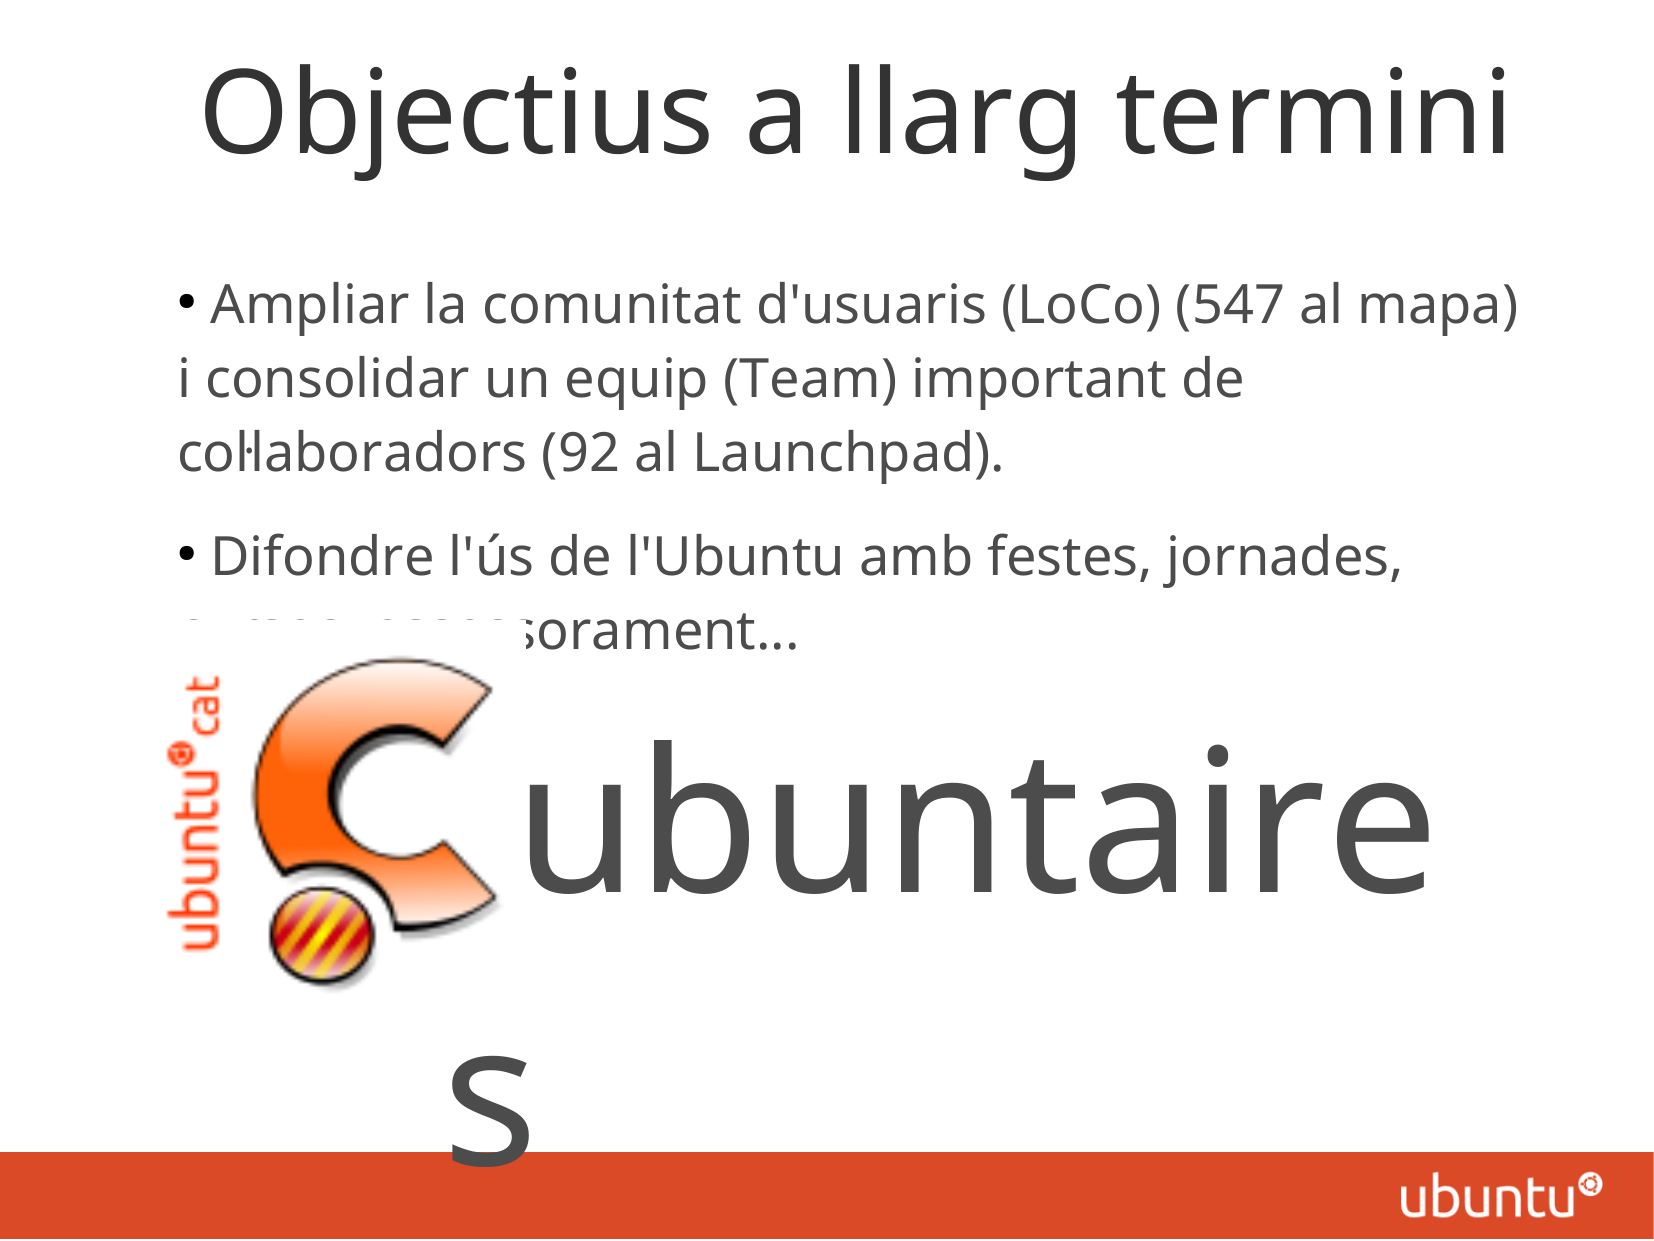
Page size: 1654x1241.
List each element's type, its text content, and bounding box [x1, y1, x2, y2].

picture [0, 1152, 1654, 1239]
picture [147, 620, 526, 1004]
title Objectius a llarg termini [29, 29, 1536, 203]
text_box Ampliar la comunitat d'usuaris (LoCo) (547 al mapa) i consolidar un equip (Team) important de coŀlaboradors (92 al Launchpad). Difondre l'ús de l'Ubuntu amb festes, jornades, cursos, assessorament... [177, 265, 1536, 600]
text_box ubuntaires [526, 679, 1506, 916]
